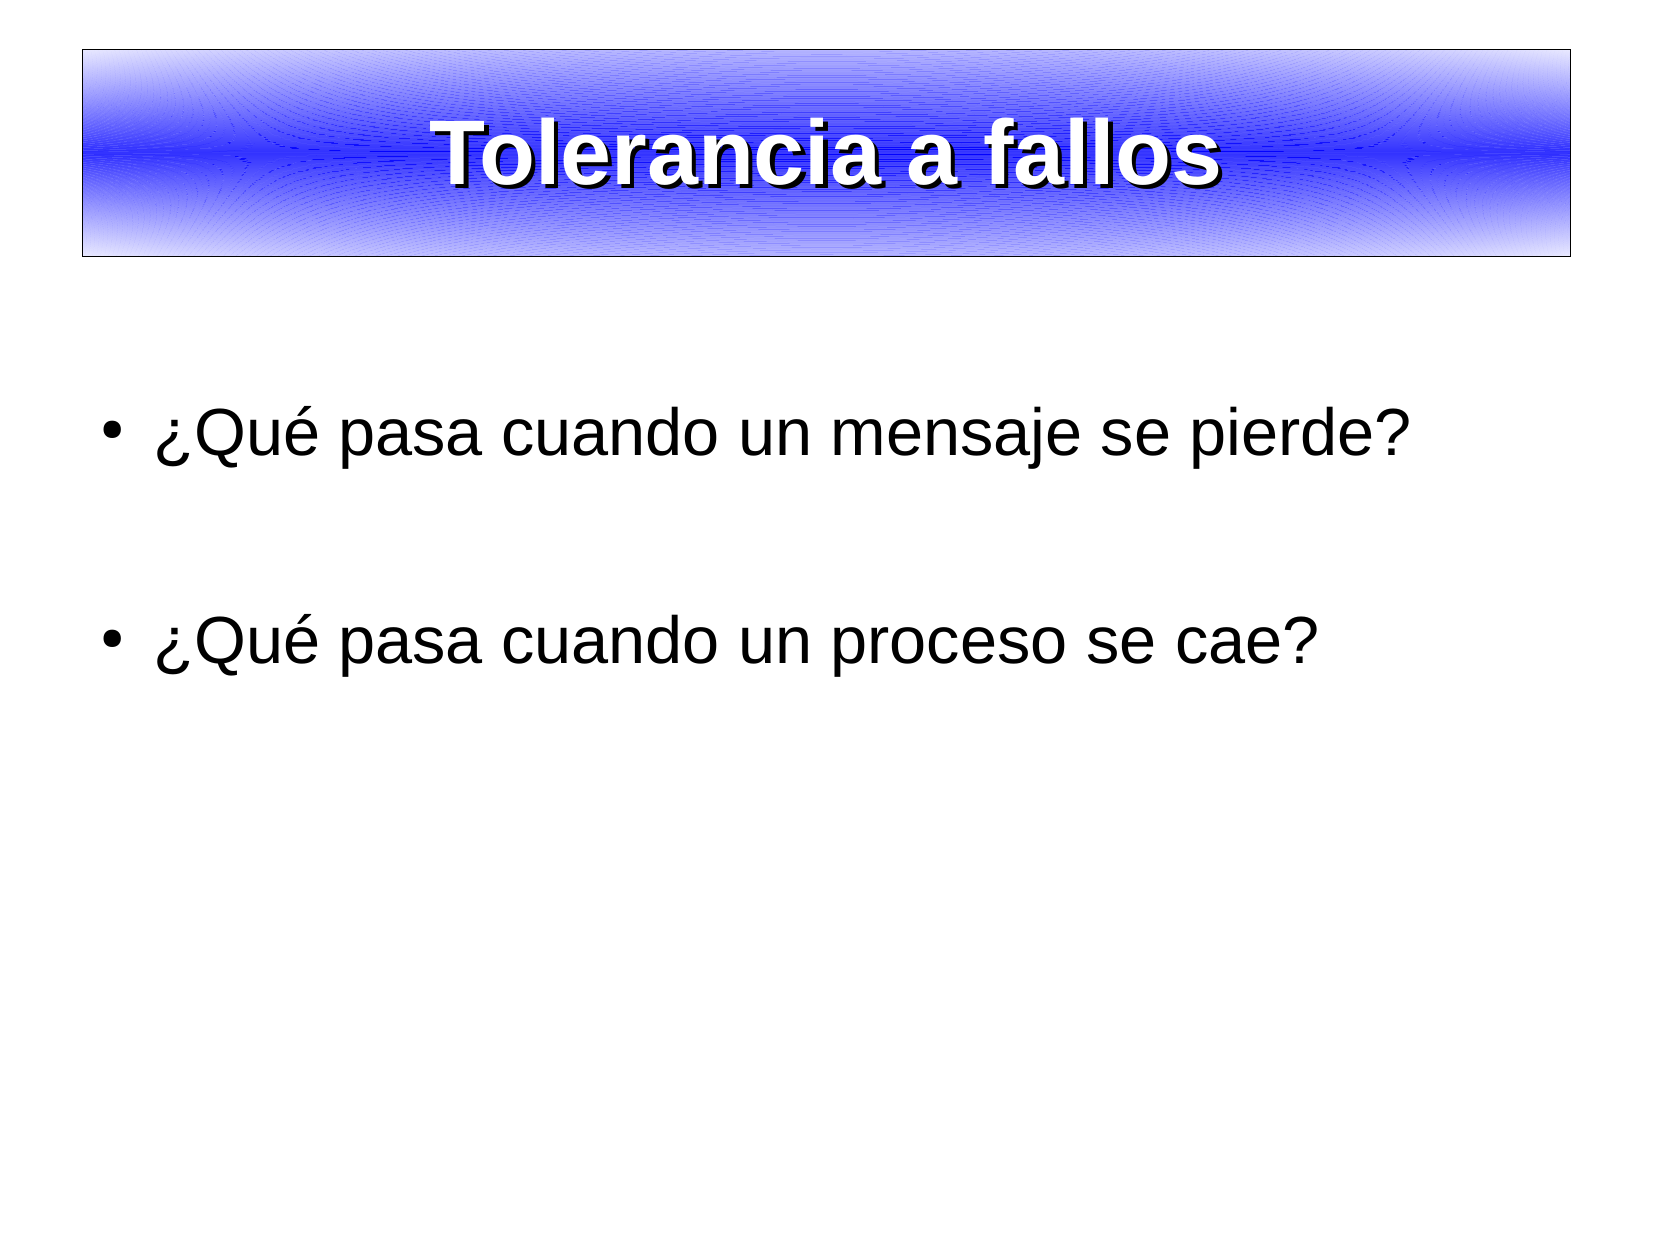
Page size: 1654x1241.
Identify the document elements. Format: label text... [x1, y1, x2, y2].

title Tolerancia a fallos [82, 49, 1571, 257]
list ¿Qué pasa cuando un mensaje se pierde? ¿Qué pasa cuando un proceso se cae? [82, 290, 1571, 1109]
